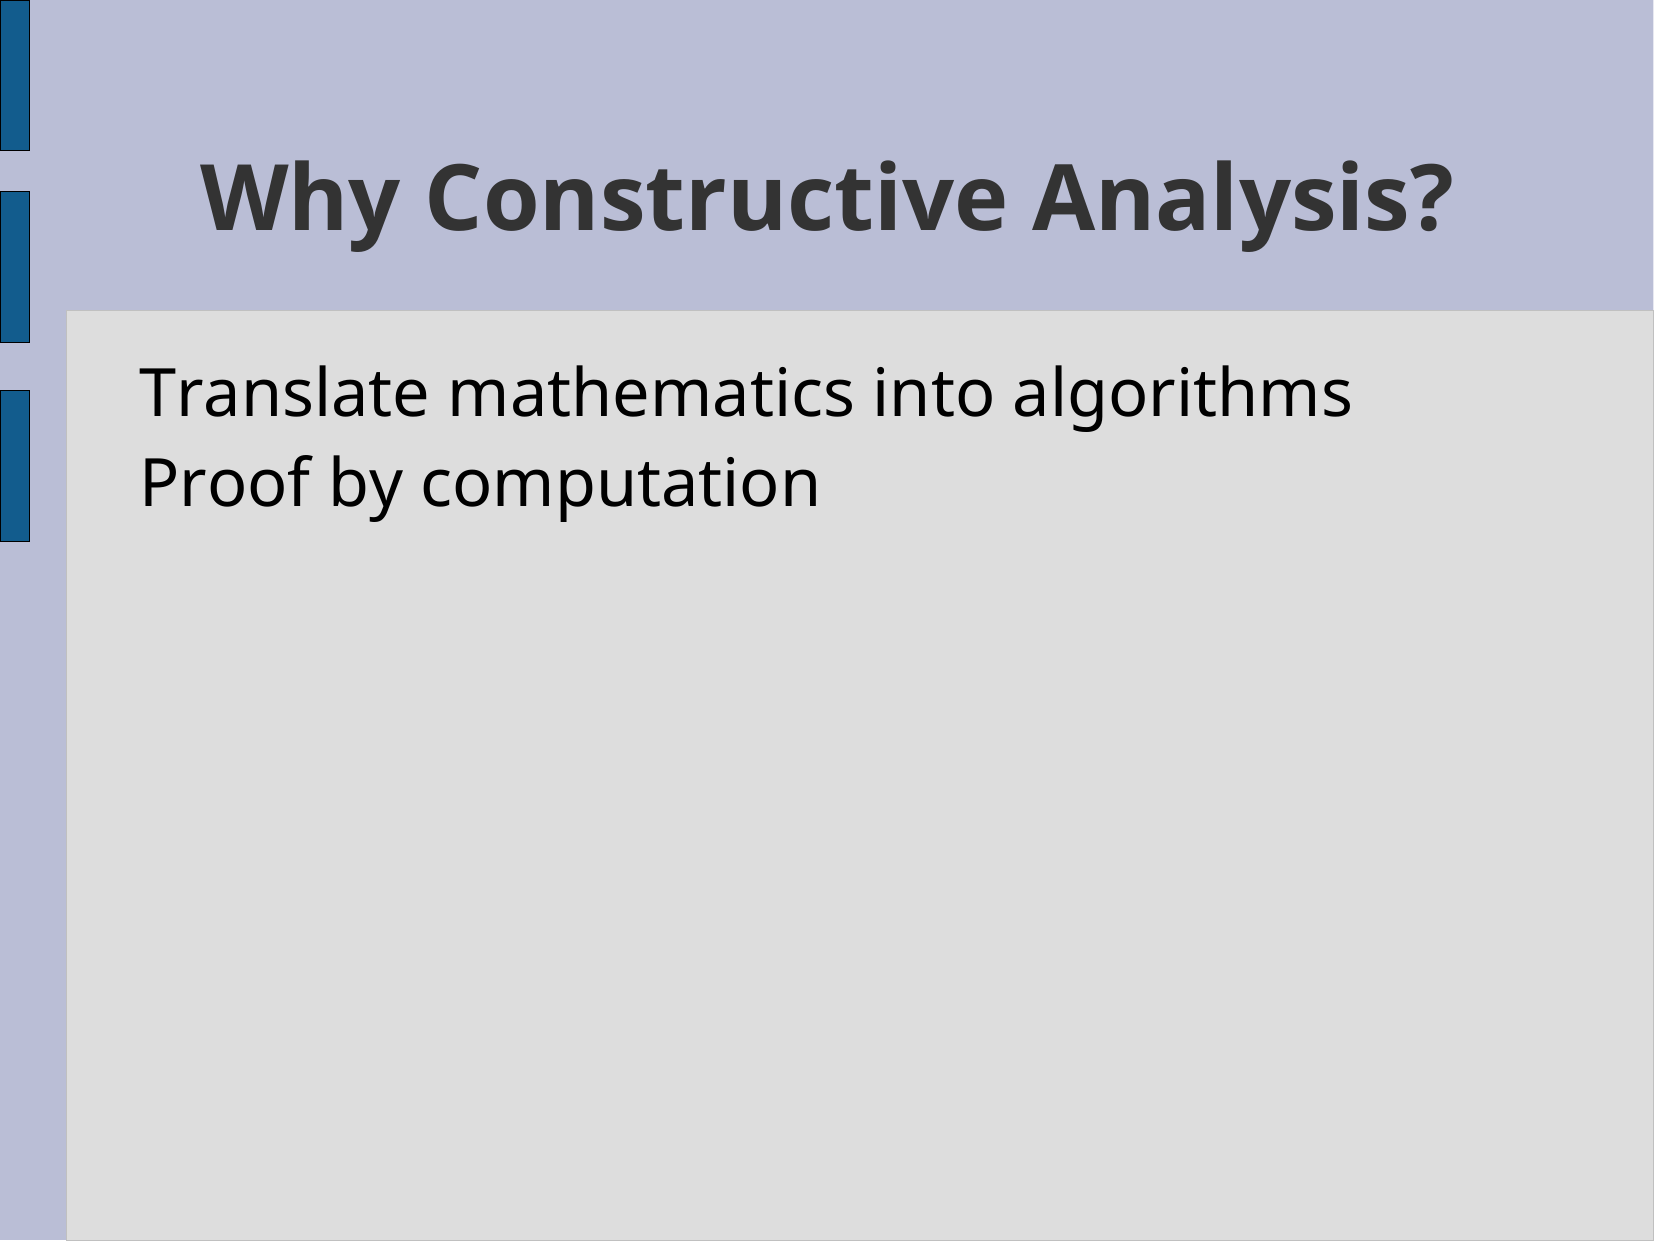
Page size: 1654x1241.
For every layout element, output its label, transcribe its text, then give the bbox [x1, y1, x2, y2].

title Why Constructive Analysis? [121, 91, 1534, 299]
list Translate mathematics into algorithms Proof by computation [121, 344, 1534, 1127]
